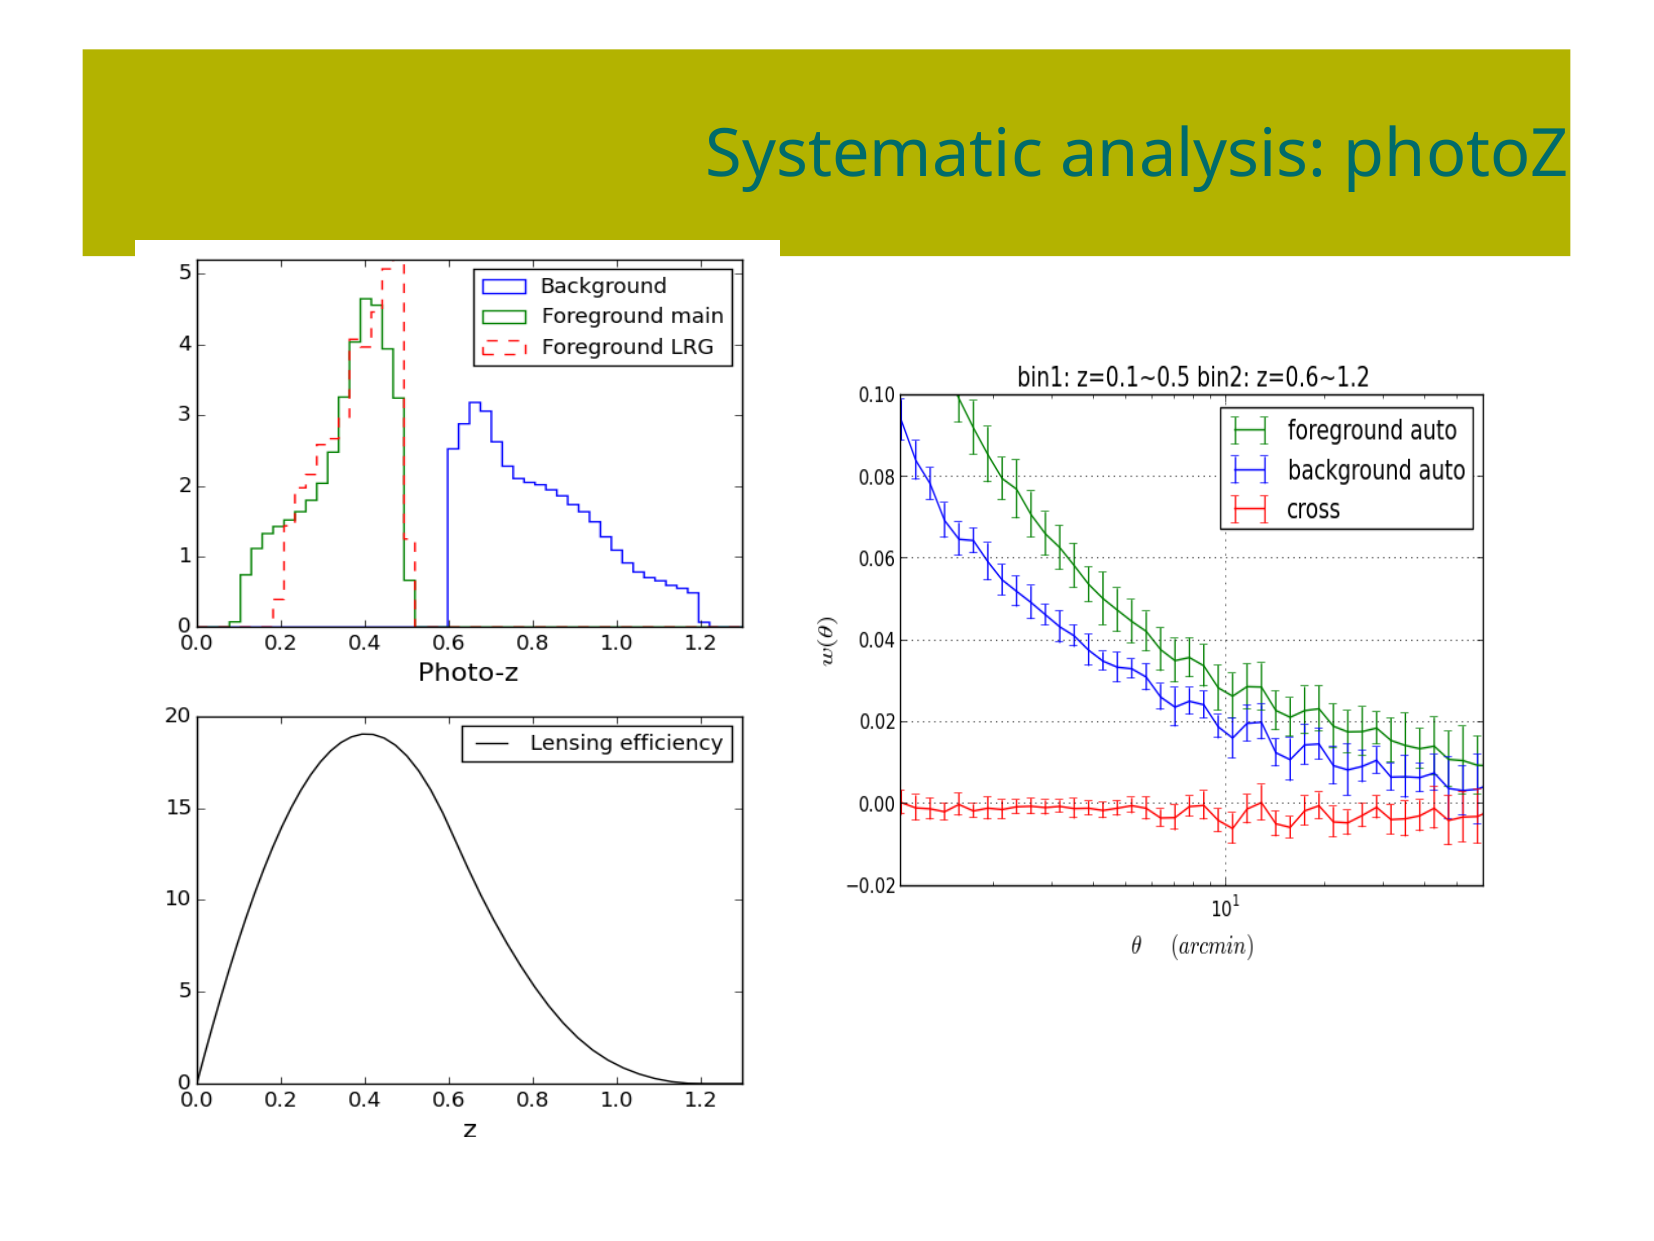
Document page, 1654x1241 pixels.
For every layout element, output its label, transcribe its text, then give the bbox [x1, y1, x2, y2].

title Systematic analysis: photoZ [82, 49, 1571, 257]
picture [135, 240, 781, 1137]
picture [795, 344, 1502, 991]
